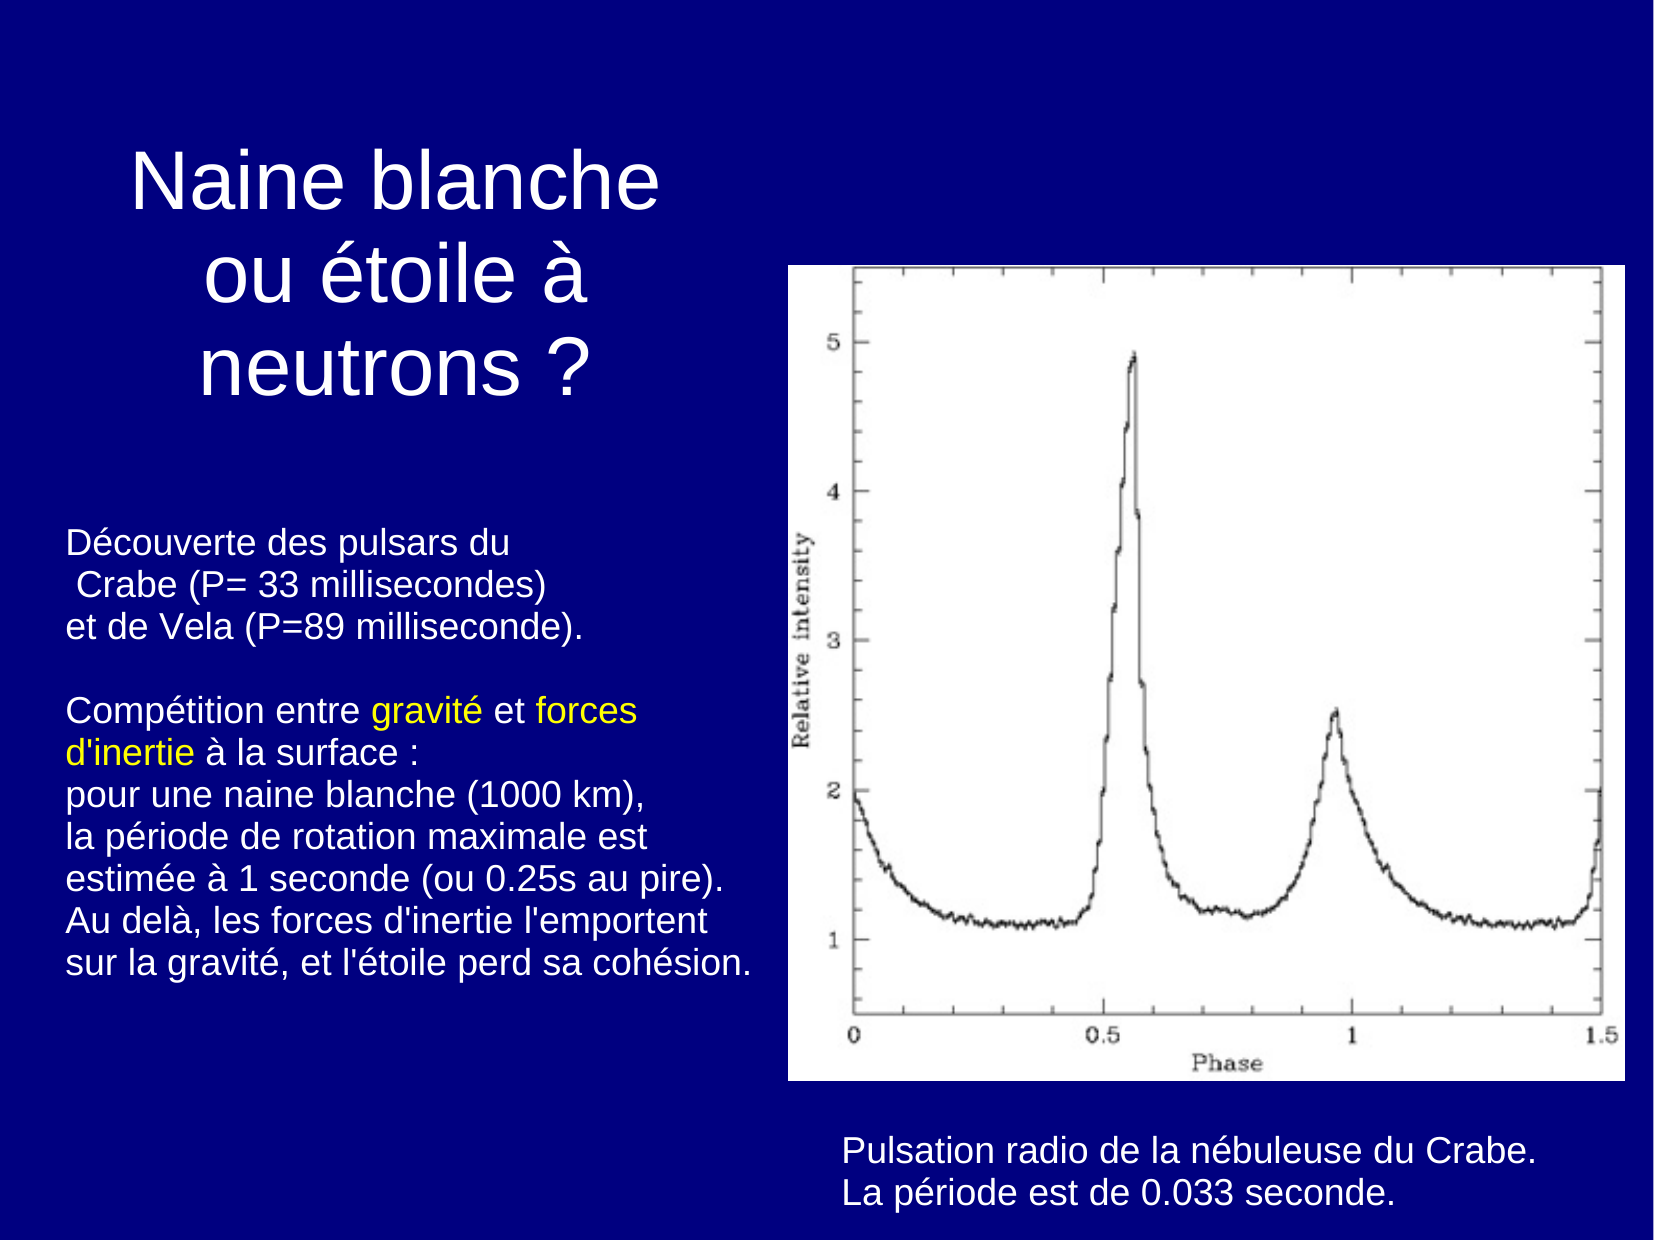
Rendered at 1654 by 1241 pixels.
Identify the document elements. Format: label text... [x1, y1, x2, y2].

text_box Découverte des pulsars du Crabe (P= 33 millisecondes) et de Vela (P=89 milliseconde). Compétition entre gravité et forces d'inertie à la surface : pour une naine blanche (1000 km), la période de rotation maximale est estimée à 1 seconde (ou 0.25s au pire). Au delà, les forces d'inertie l'emportent sur la gravité, et l'étoile perd sa cohésion. [50, 514, 768, 1118]
text_box Pulsation radio de la nébuleuse du Crabe. La période est de 0.033 seconde. [826, 1122, 1564, 1221]
picture [788, 265, 1625, 1081]
title Naine blanche ou étoile à neutrons ? [82, 134, 709, 414]
